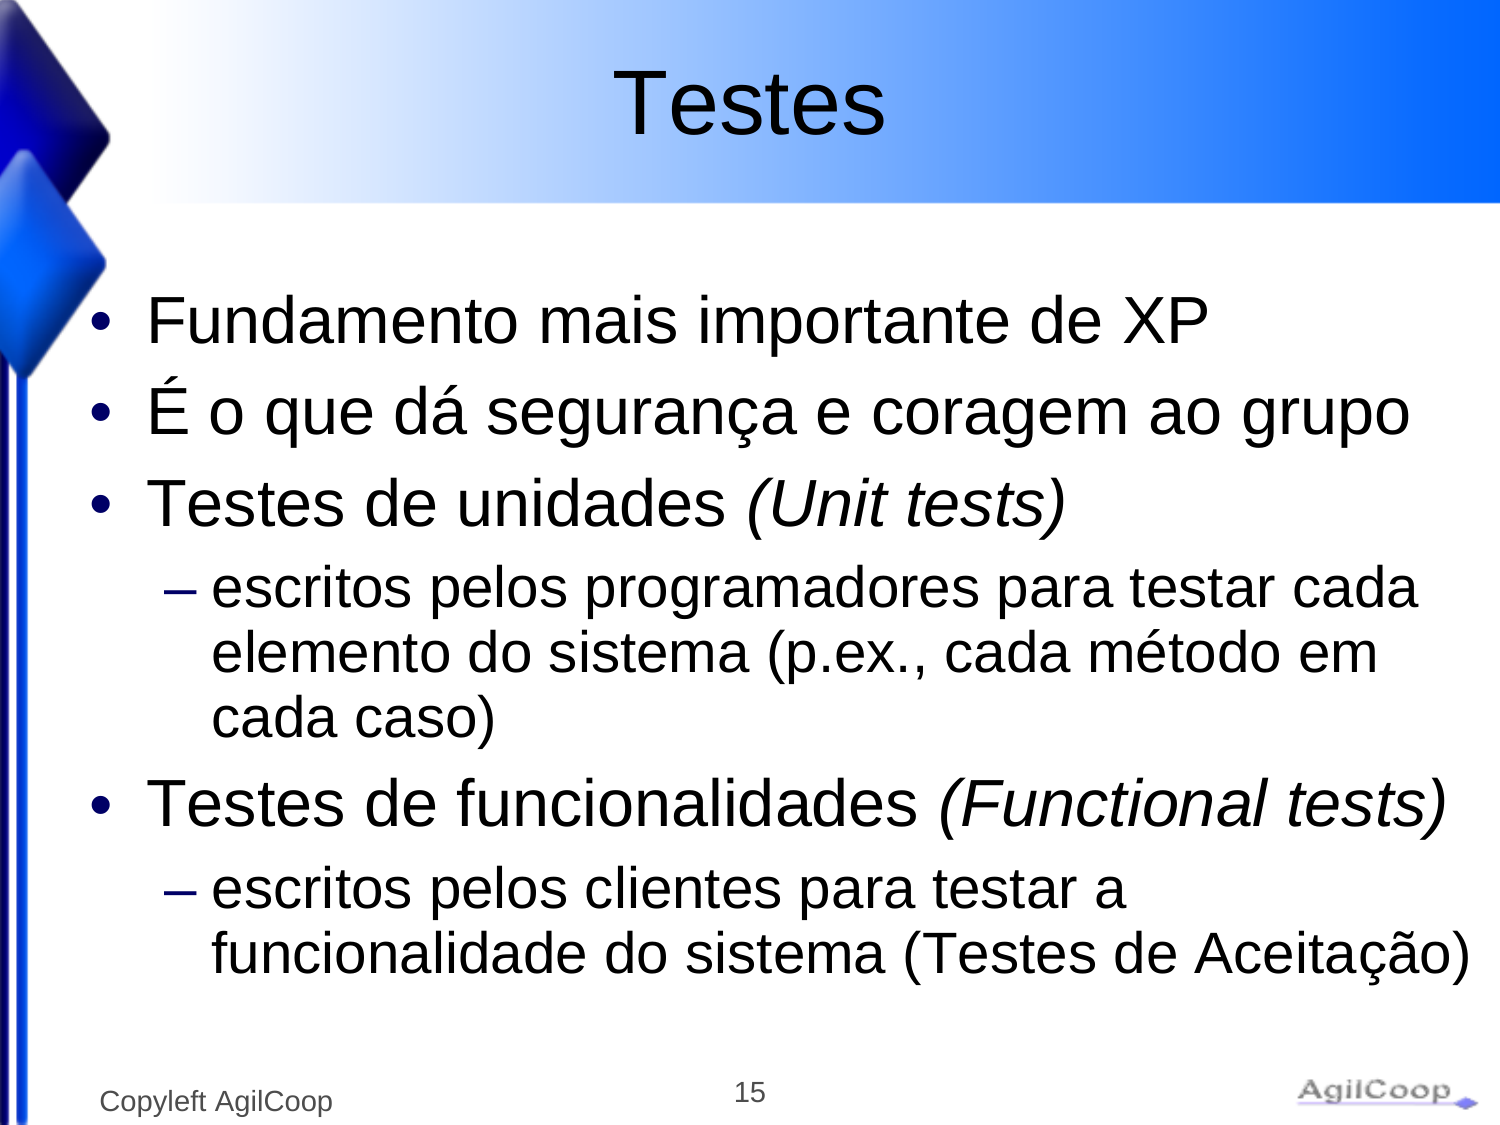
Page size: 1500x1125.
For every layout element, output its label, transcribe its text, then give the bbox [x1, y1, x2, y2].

list Fundamento mais importante de XP É o que dá segurança e coragem ao grupo Testes de unidades (Unit tests) escritos pelos programadores para testar cada elemento do sistema (p.ex., cada método em cada caso) Testes de funcionalidades (Functional tests) escritos pelos clientes para testar a funcionalidade do sistema (Testes de Aceitação) [75, 274, 1500, 1051]
title Testes [75, 8, 1426, 197]
picture [0, 0, 1500, 1125]
